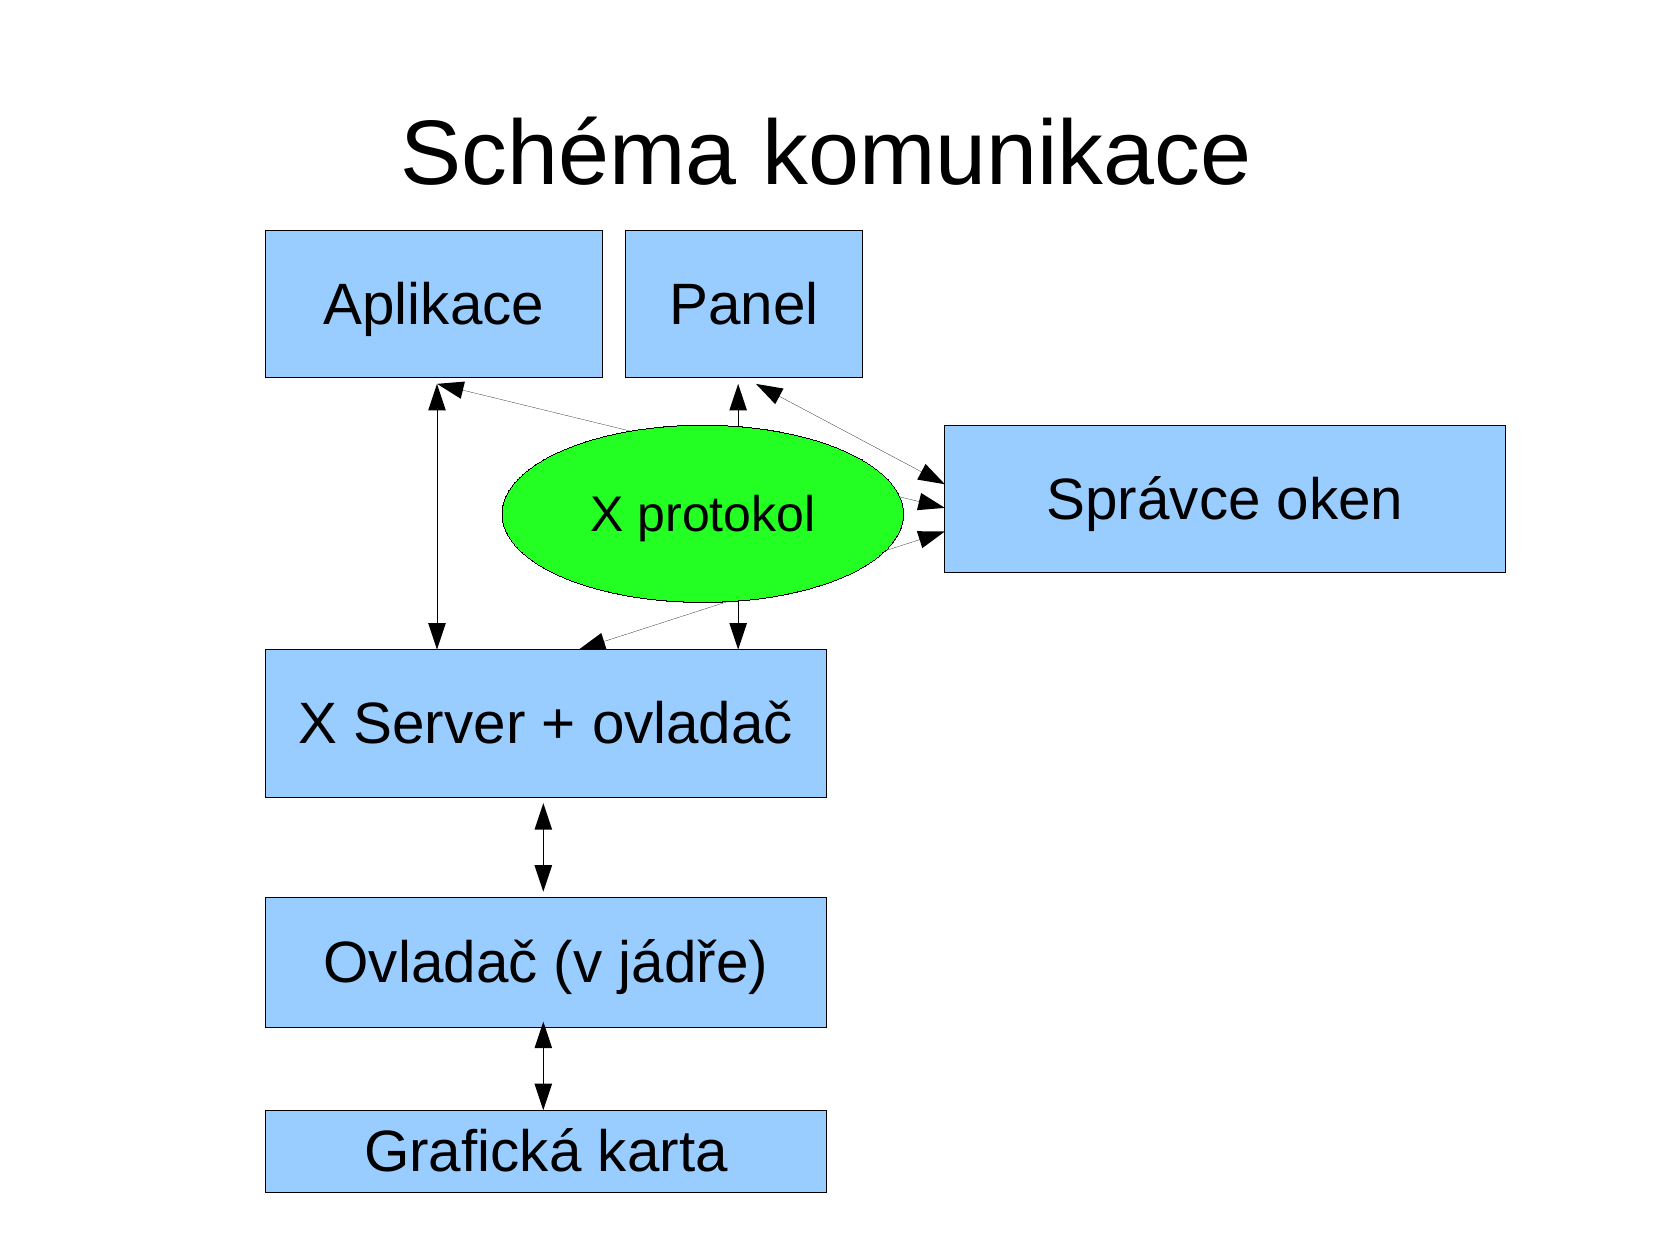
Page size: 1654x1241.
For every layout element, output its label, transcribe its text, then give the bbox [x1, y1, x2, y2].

text_box Panel [625, 230, 863, 378]
text_box Grafická karta [265, 1110, 827, 1193]
text_box Správce oken [944, 425, 1506, 573]
text_box Aplikace [265, 230, 603, 378]
text_box Ovladač (v jádře) [265, 897, 827, 1028]
text_box X Server + ovladač [265, 649, 827, 798]
text_box X protokol [502, 425, 904, 603]
title Schéma komunikace [82, 56, 1571, 250]
